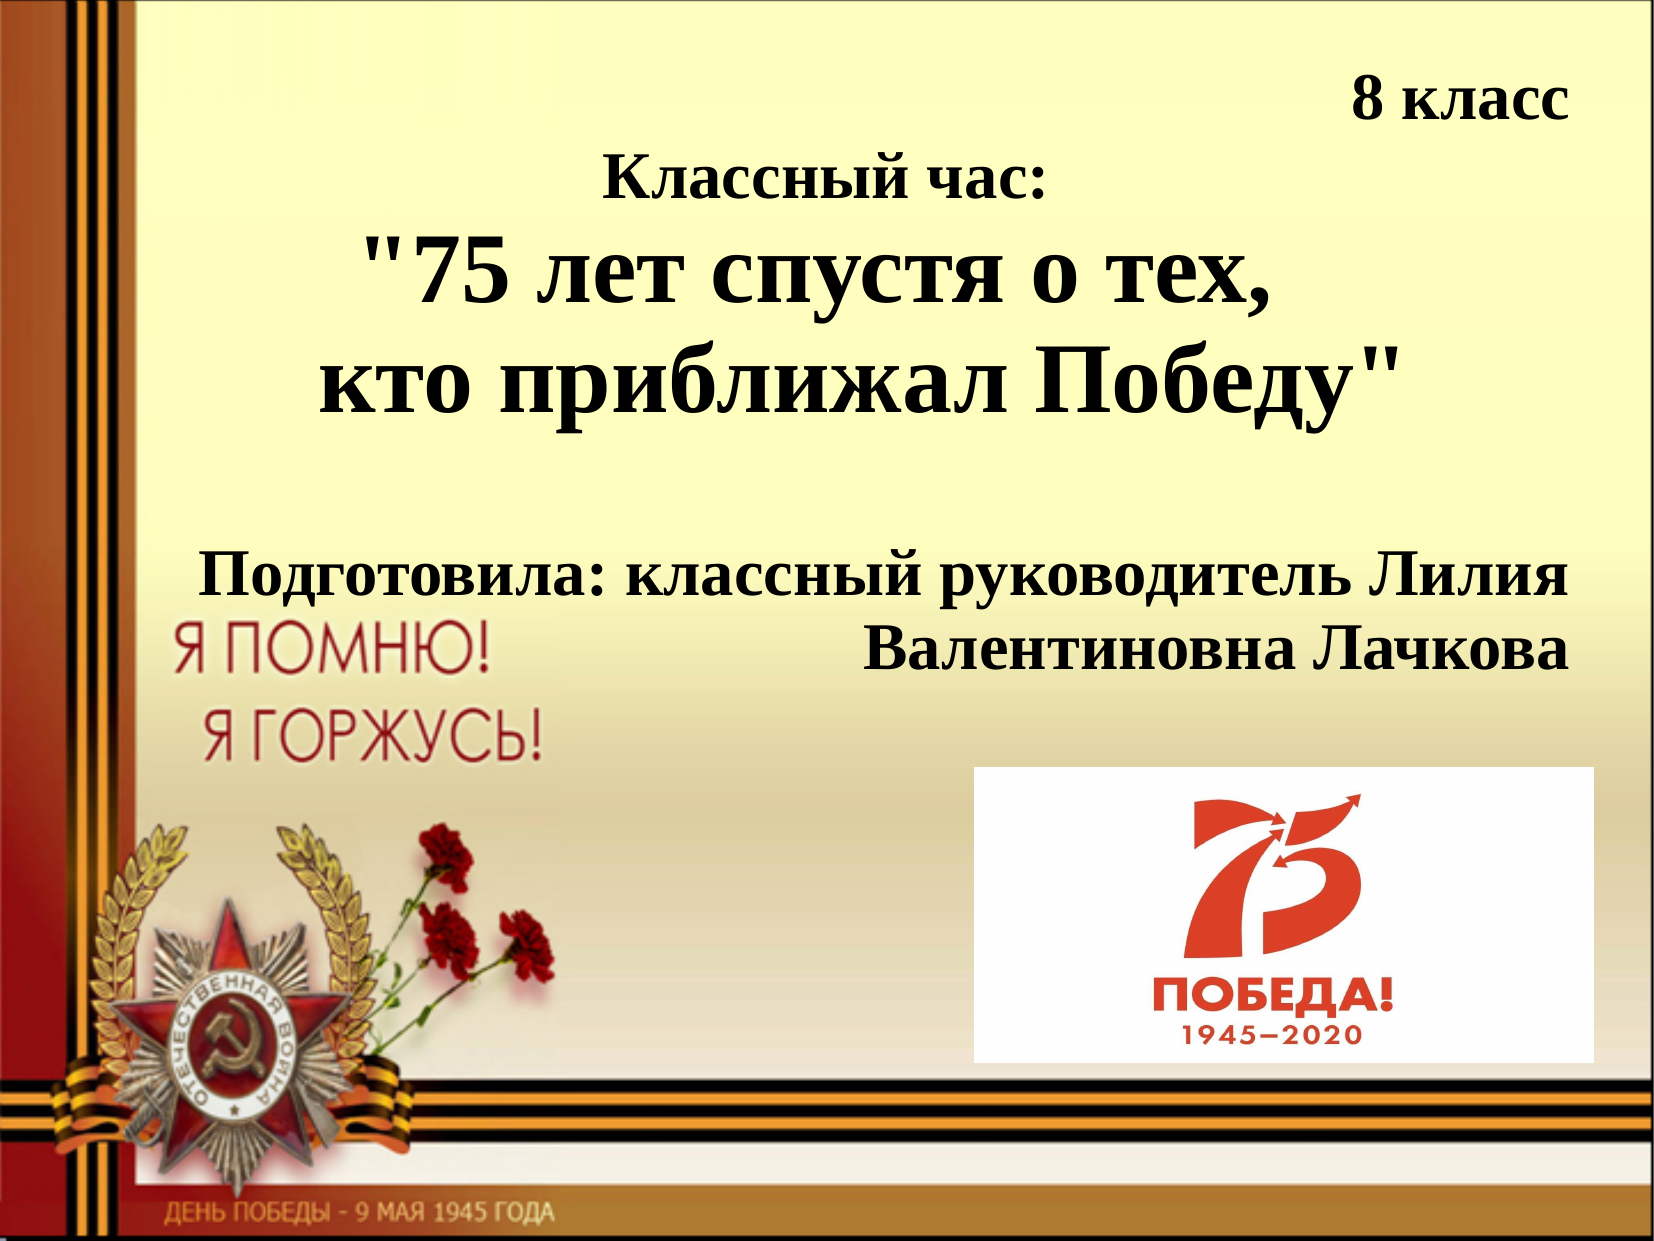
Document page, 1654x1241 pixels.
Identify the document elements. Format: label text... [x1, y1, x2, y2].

picture [0, 0, 1654, 1241]
subtitle 8 класс Классный час: "75 лет спустя о тех, кто приближал Победу" Подготовила: классный руководитель Лилия Валентиновна Лачкова [82, 37, 1571, 1088]
